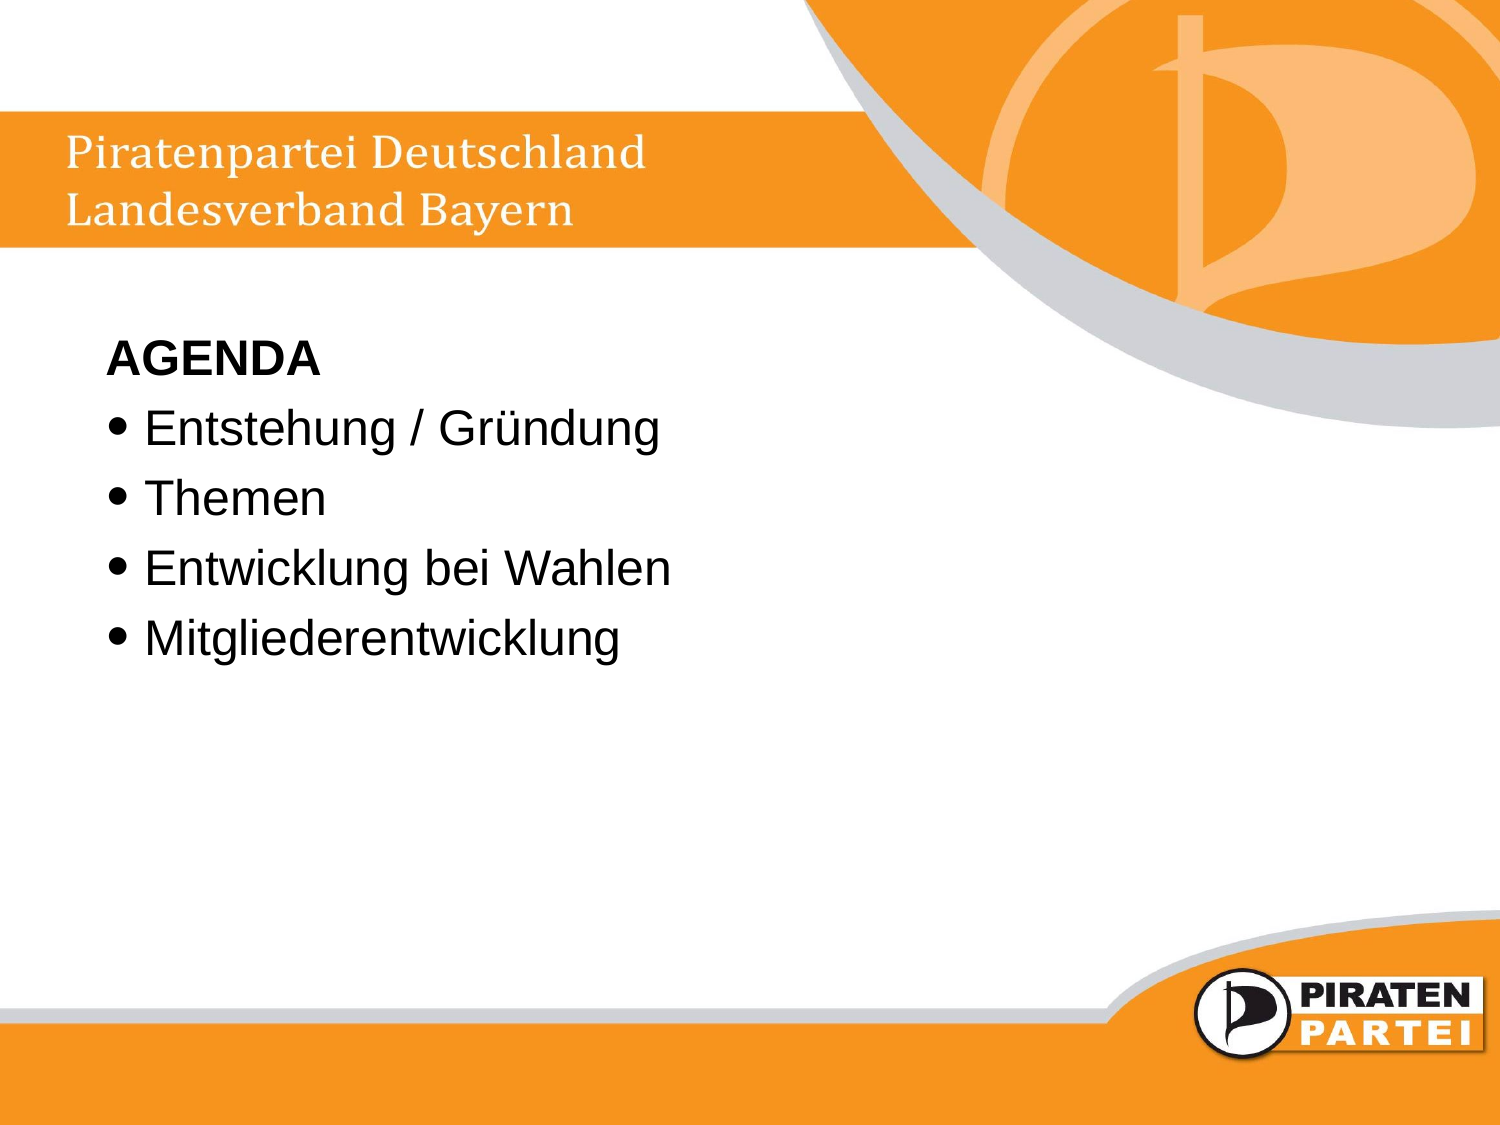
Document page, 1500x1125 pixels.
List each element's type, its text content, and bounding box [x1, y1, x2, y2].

picture [0, 0, 1500, 1125]
text_box AGENDA Entstehung / Gründung Themen Entwicklung bei Wahlen Mitgliederentwicklung [92, 323, 1443, 929]
